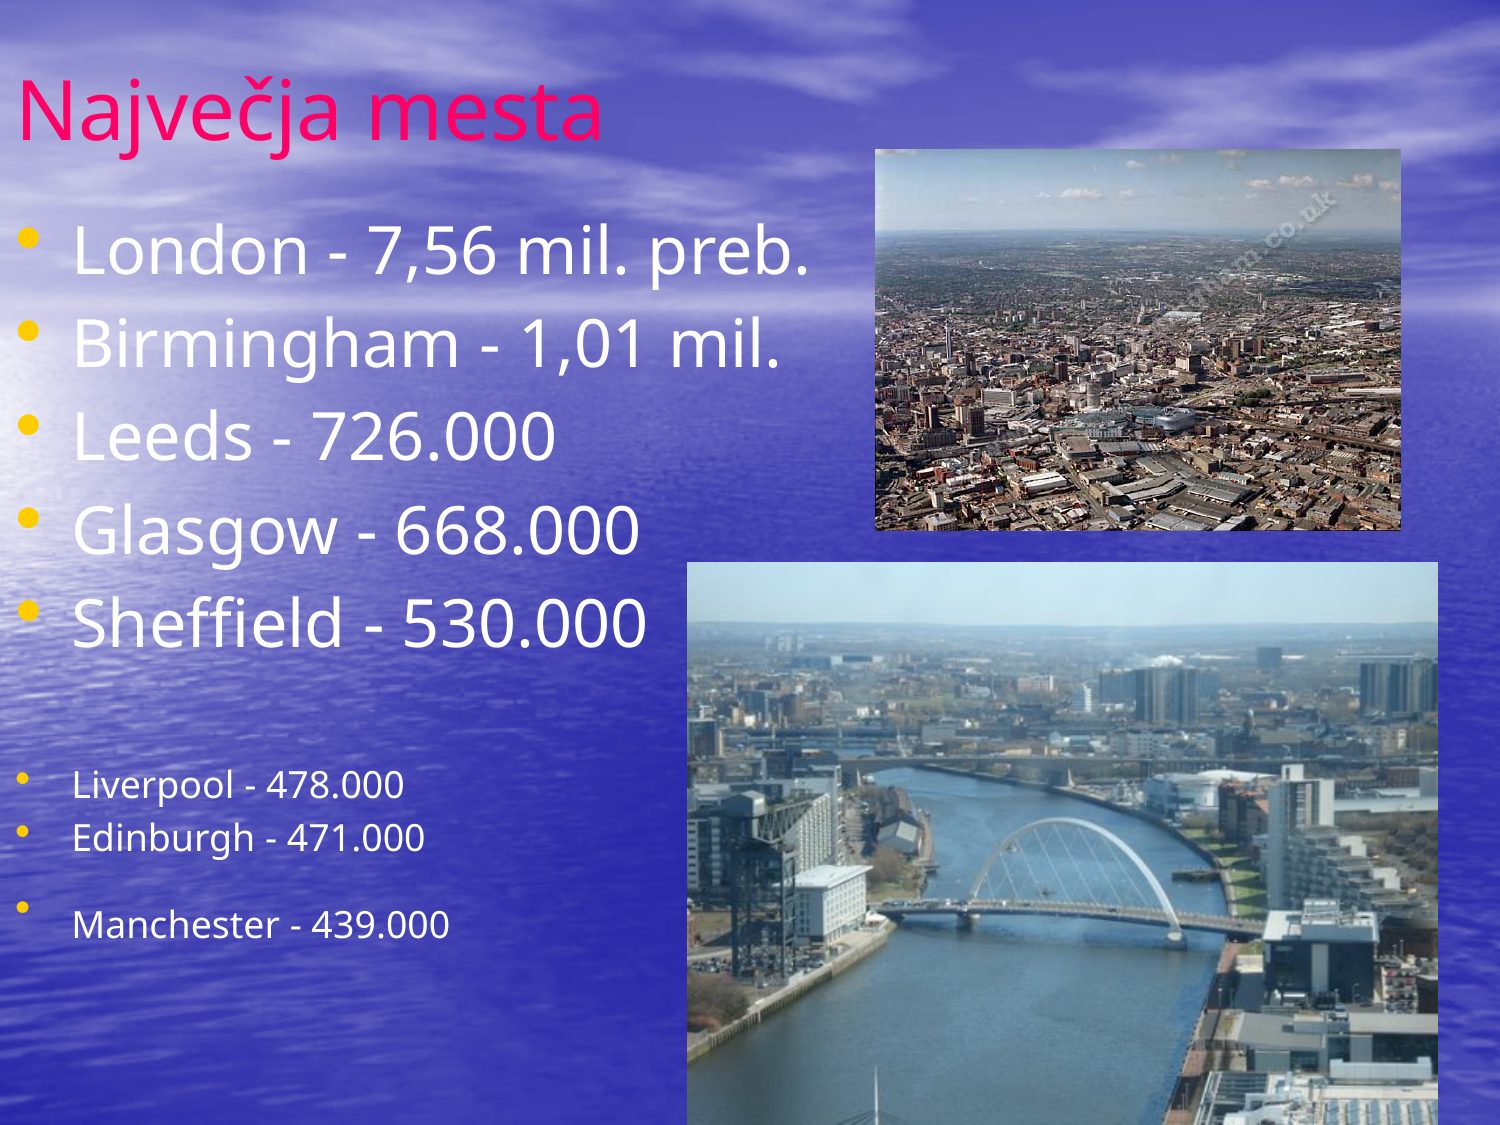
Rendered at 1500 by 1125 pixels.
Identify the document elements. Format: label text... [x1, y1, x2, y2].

title Največja mesta [0, 37, 1425, 178]
list London - 7,56 mil. preb. Birmingham - 1,01 mil. Leeds - 726.000 Glasgow - 668.000 Sheffield - 530.000 Liverpool - 478.000 Edinburgh - 471.000 Manchester - 439.000 [0, 200, 1425, 988]
picture [0, 0, 1500, 1125]
